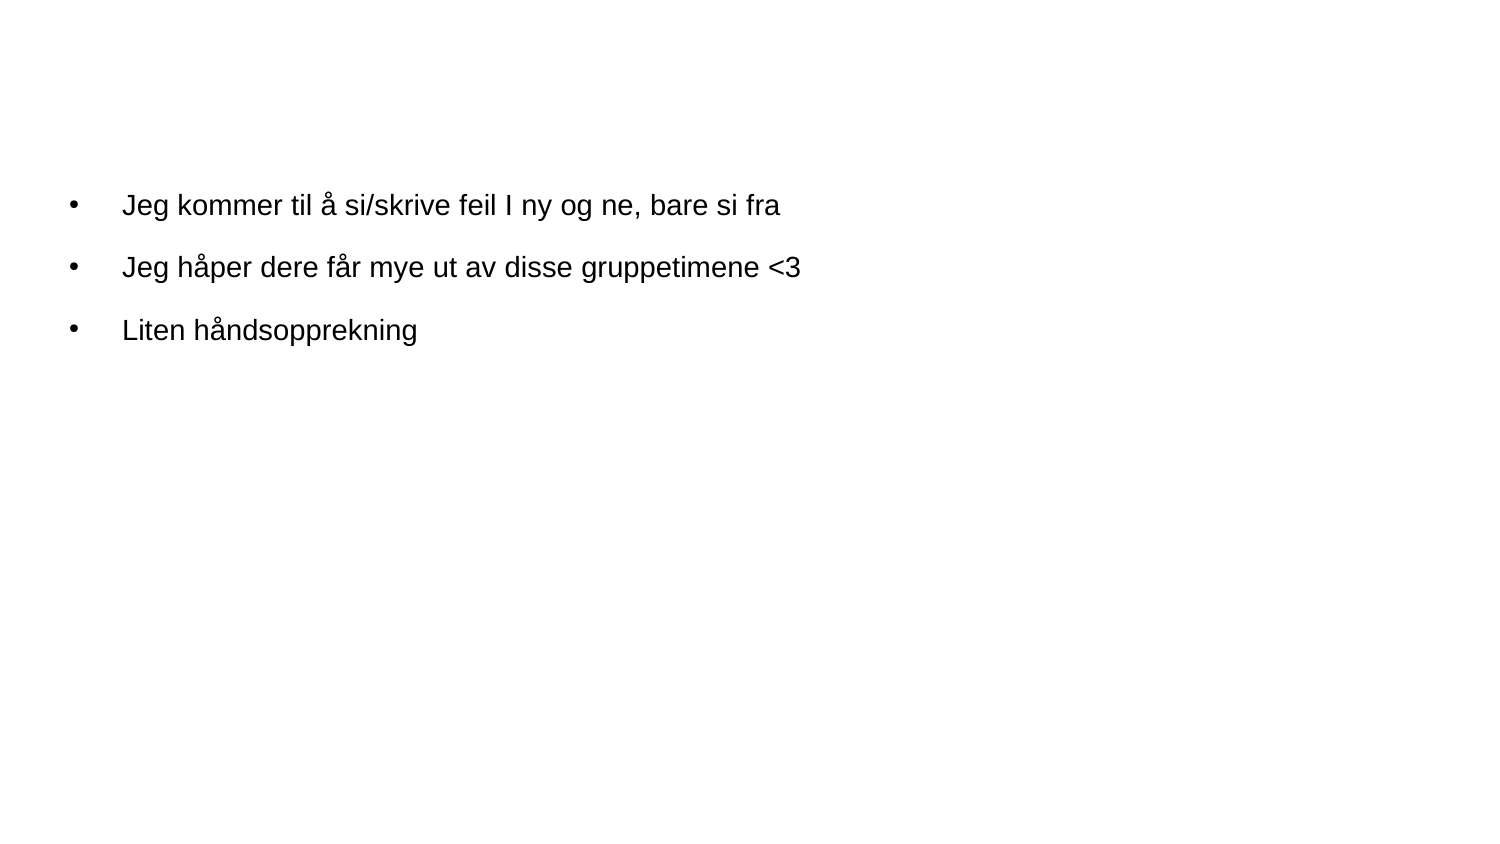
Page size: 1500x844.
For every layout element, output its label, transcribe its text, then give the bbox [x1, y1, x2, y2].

list Jeg kommer til å si/skrive feil I ny og ne, bare si fra Jeg håper dere får mye ut av disse gruppetimene <3 Liten håndsopprekning [51, 189, 1449, 750]
